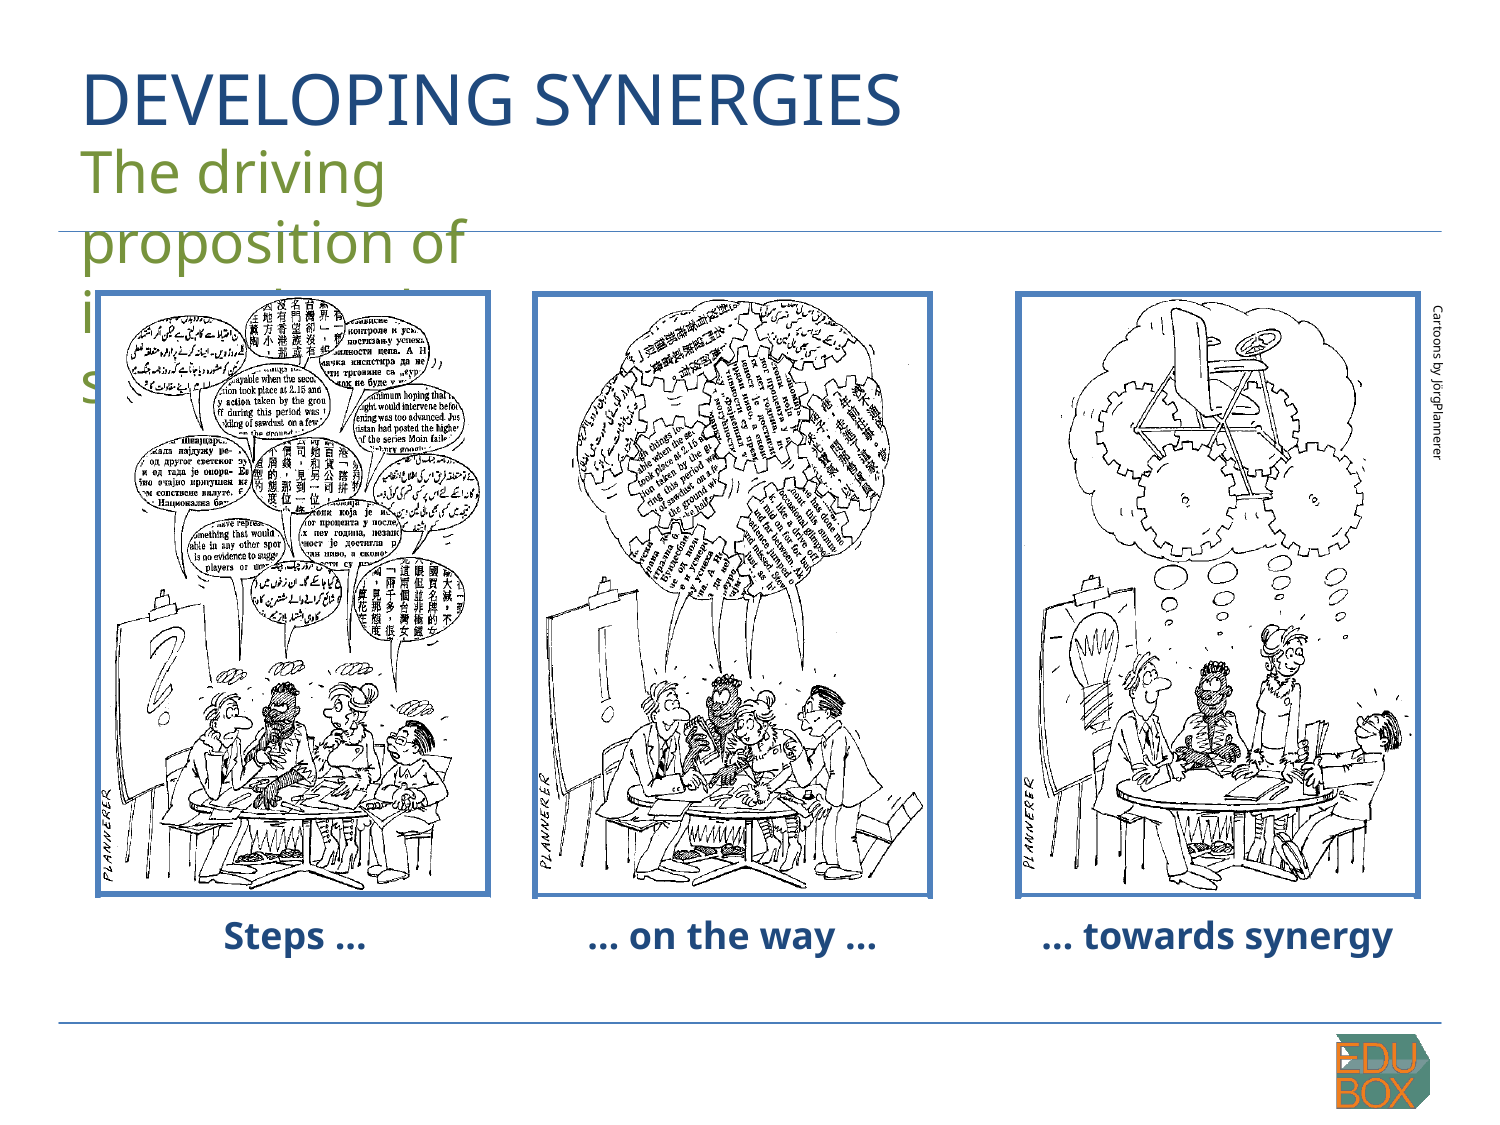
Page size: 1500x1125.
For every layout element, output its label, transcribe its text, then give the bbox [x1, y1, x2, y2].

text_box Steps ... [101, 897, 490, 976]
list The driving proposition of intercultural synergy [64, 153, 1400, 247]
picture [1328, 1028, 1437, 1114]
picture [538, 297, 928, 893]
text_box Cartoons by JörgPlannerer [1421, 290, 1454, 835]
title DEVELOPING SYNERGIES [64, 42, 1500, 153]
text_box … towards synergy [1022, 897, 1413, 975]
picture [100, 295, 486, 892]
picture [1021, 297, 1415, 893]
text_box … on the way ... [538, 897, 927, 976]
